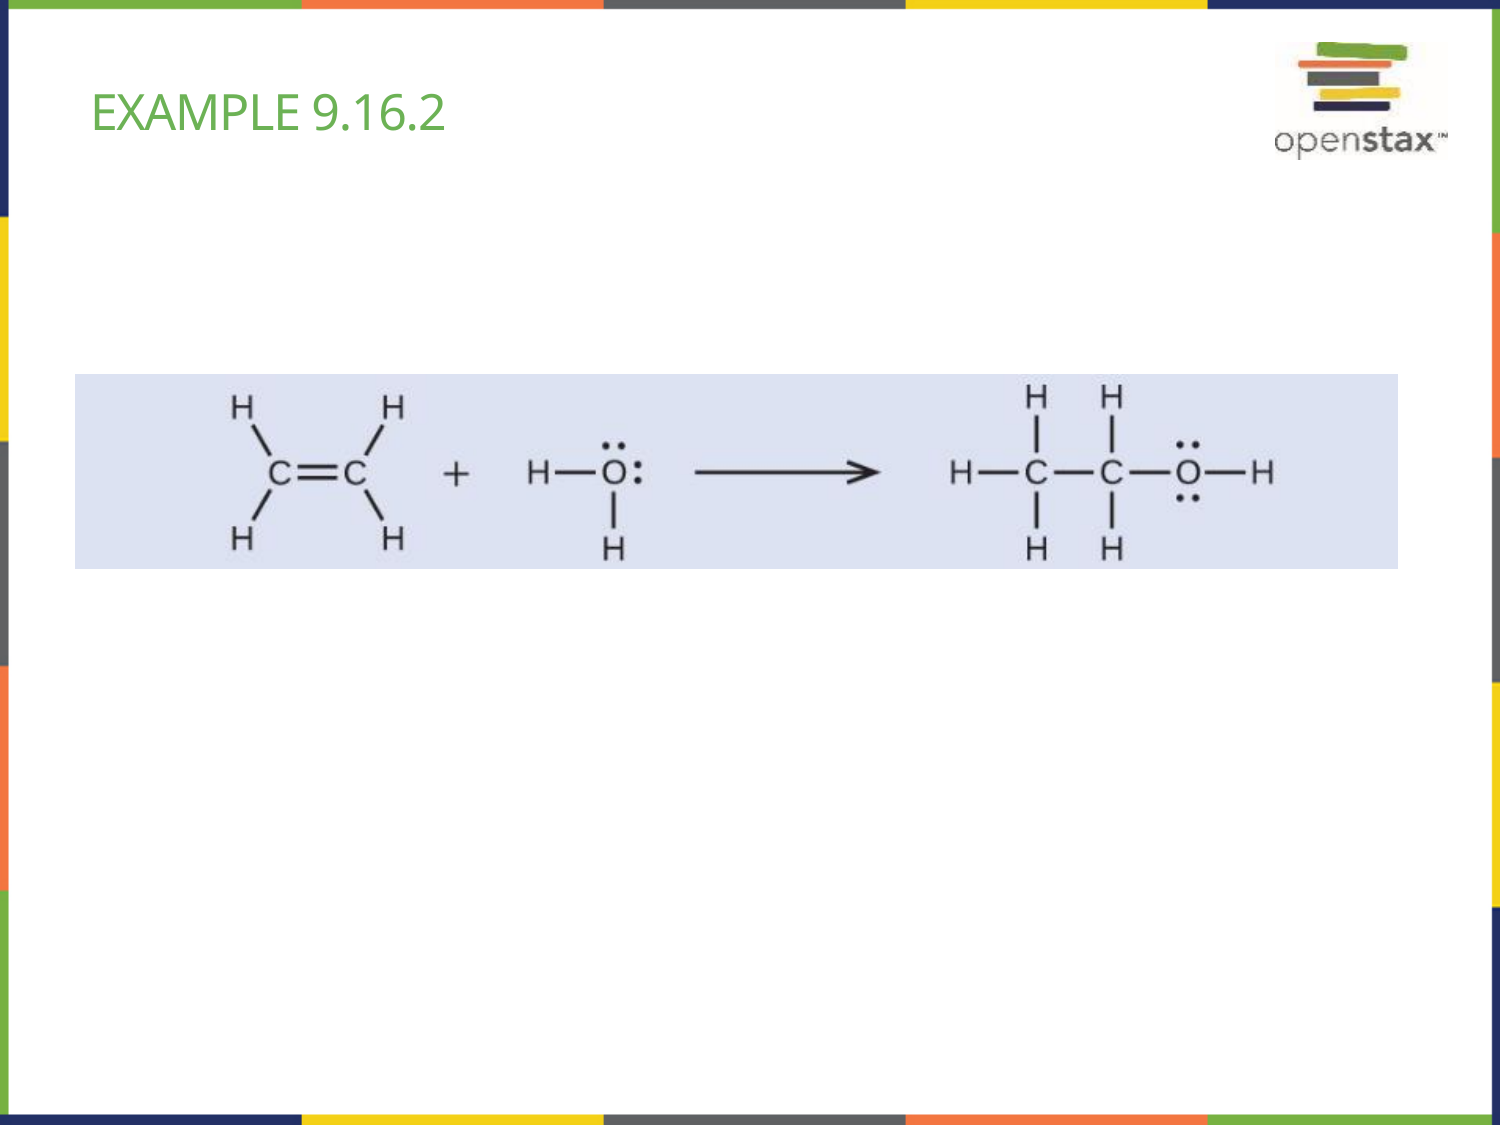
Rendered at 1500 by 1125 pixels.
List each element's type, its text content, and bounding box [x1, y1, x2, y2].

title Example 9.16.2 [75, 39, 1398, 148]
picture [0, 0, 1500, 1125]
